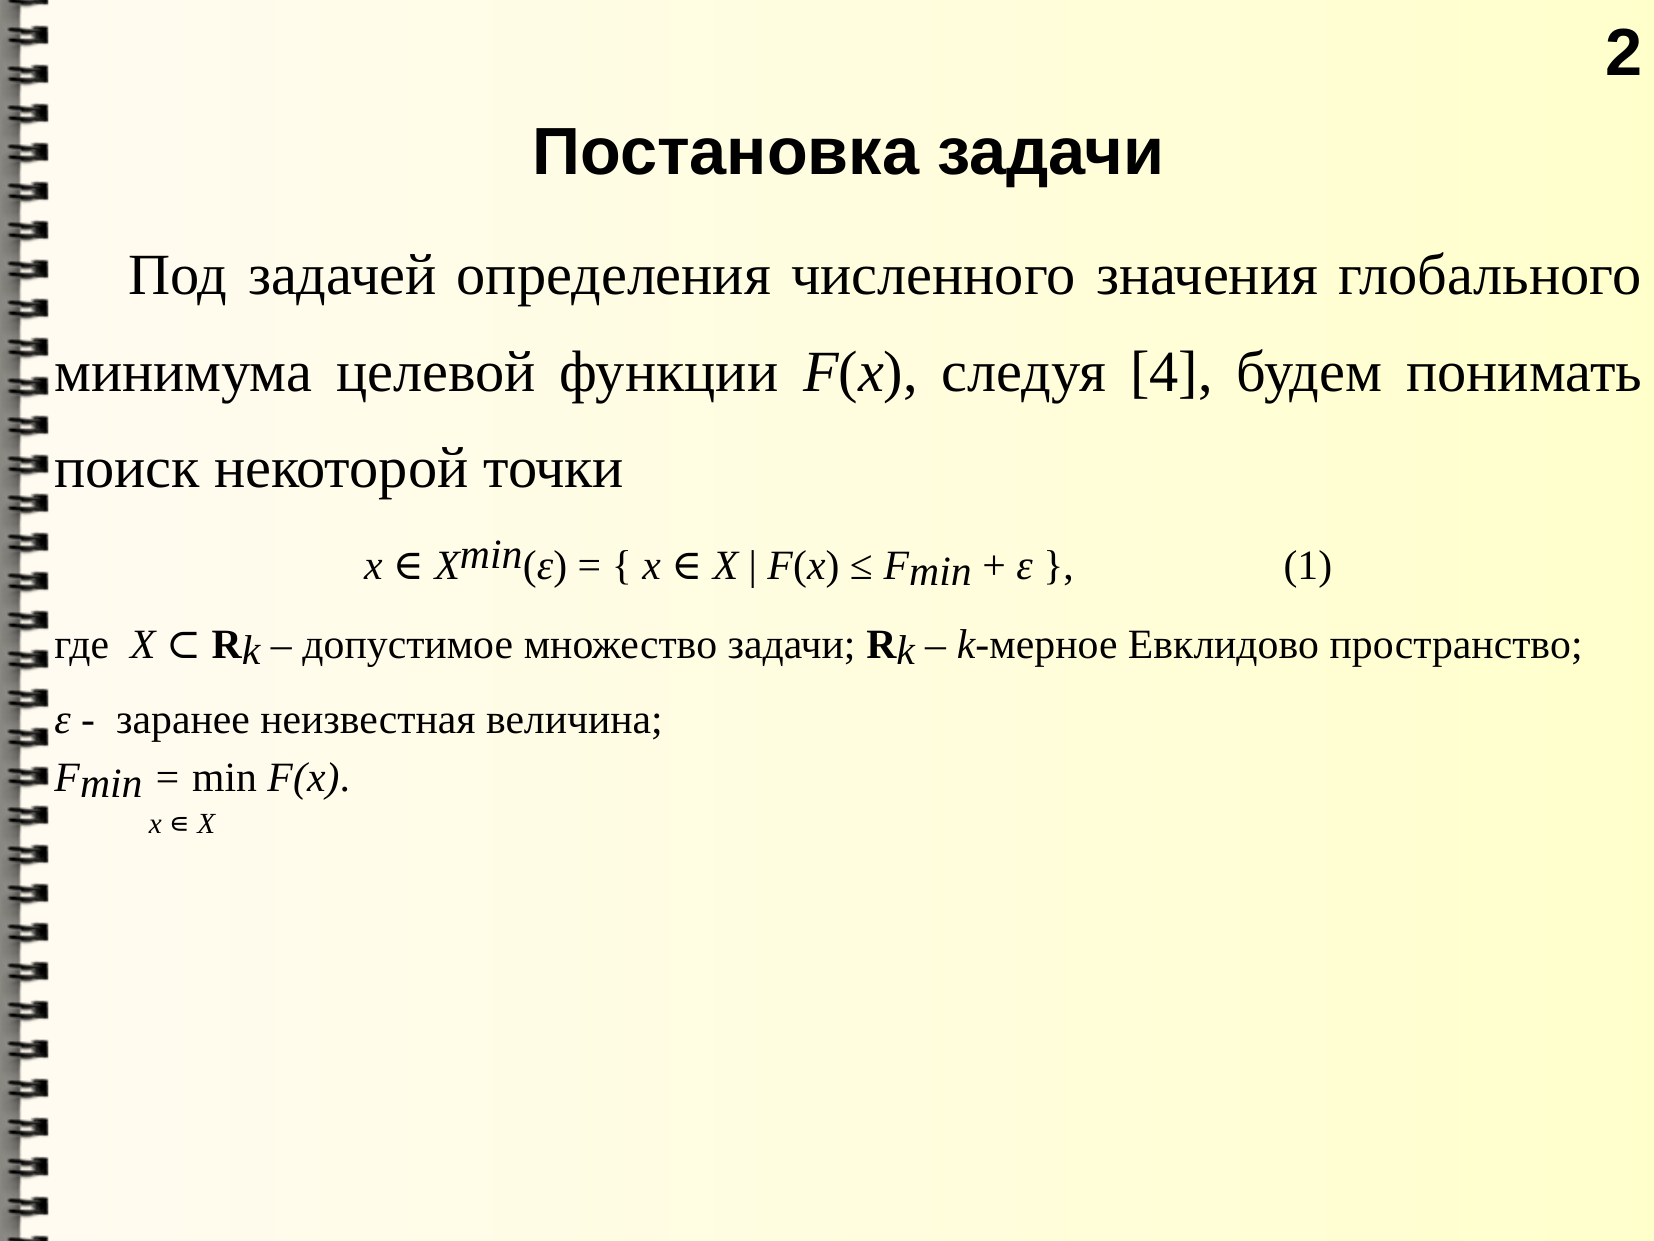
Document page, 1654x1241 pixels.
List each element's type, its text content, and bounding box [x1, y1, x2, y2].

text_box <номер> Постановка задачи Под задачей определения численного значения глобального минимума целевой функции F(x), следуя [4], будем понимать поиск некоторой точки x ∈ Xmin(ε) = { x ∈ X | F(x) ≤ Fmin + ε }, (1) где X ⊂ Rk – допустимое множество задачи; Rk – k-мерное Евклидово пространство; ε - заранее неизвестная величина; Fmin = min F(x). x ∊ X [39, 0, 1654, 962]
picture [0, 0, 1654, 1241]
